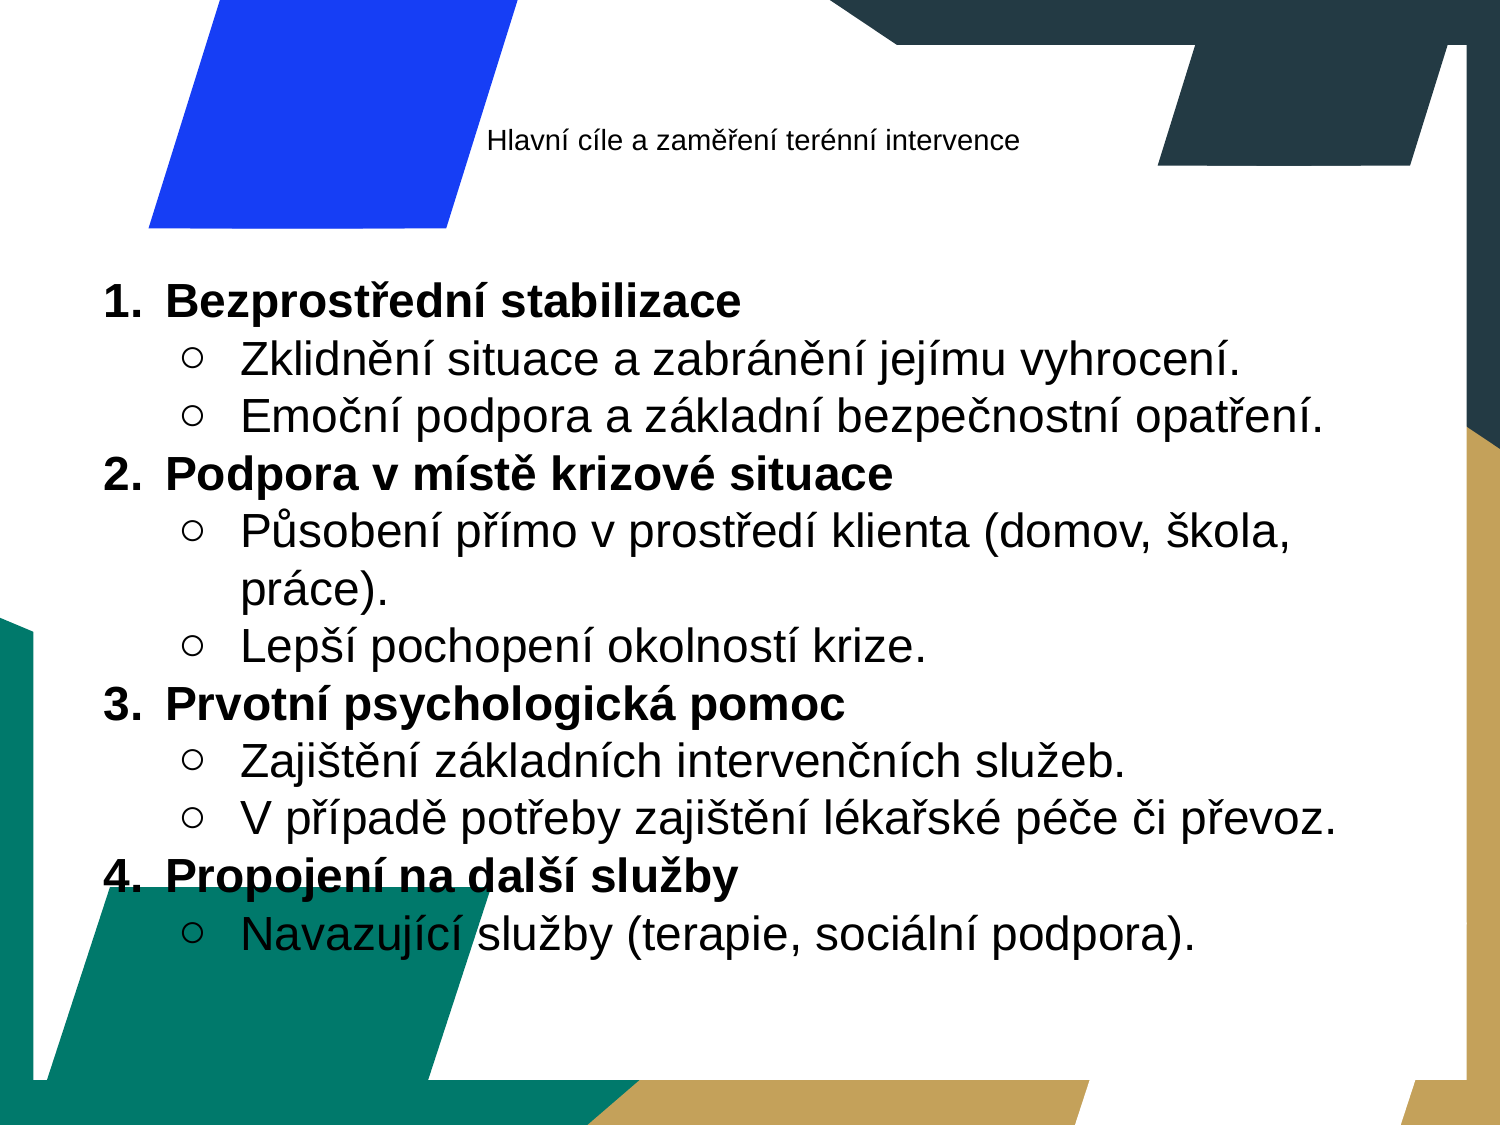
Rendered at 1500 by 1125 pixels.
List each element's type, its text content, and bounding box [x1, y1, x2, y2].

title Hlavní cíle a zaměření terénní intervence [75, 45, 1425, 233]
list Bezprostřední stabilizace Zklidnění situace a zabránění jejímu vyhrocení. Emoční podpora a základní bezpečnostní opatření. Podpora v místě krizové situace Působení přímo v prostředí klienta (domov, škola, práce). Lepší pochopení okolností krize. Prvotní psychologická pomoc Zajištění základních intervenčních služeb. V případě potřeby zajištění lékařské péče či převoz. Propojení na další služby Navazující služby (terapie, sociální podpora). [75, 262, 1425, 1005]
